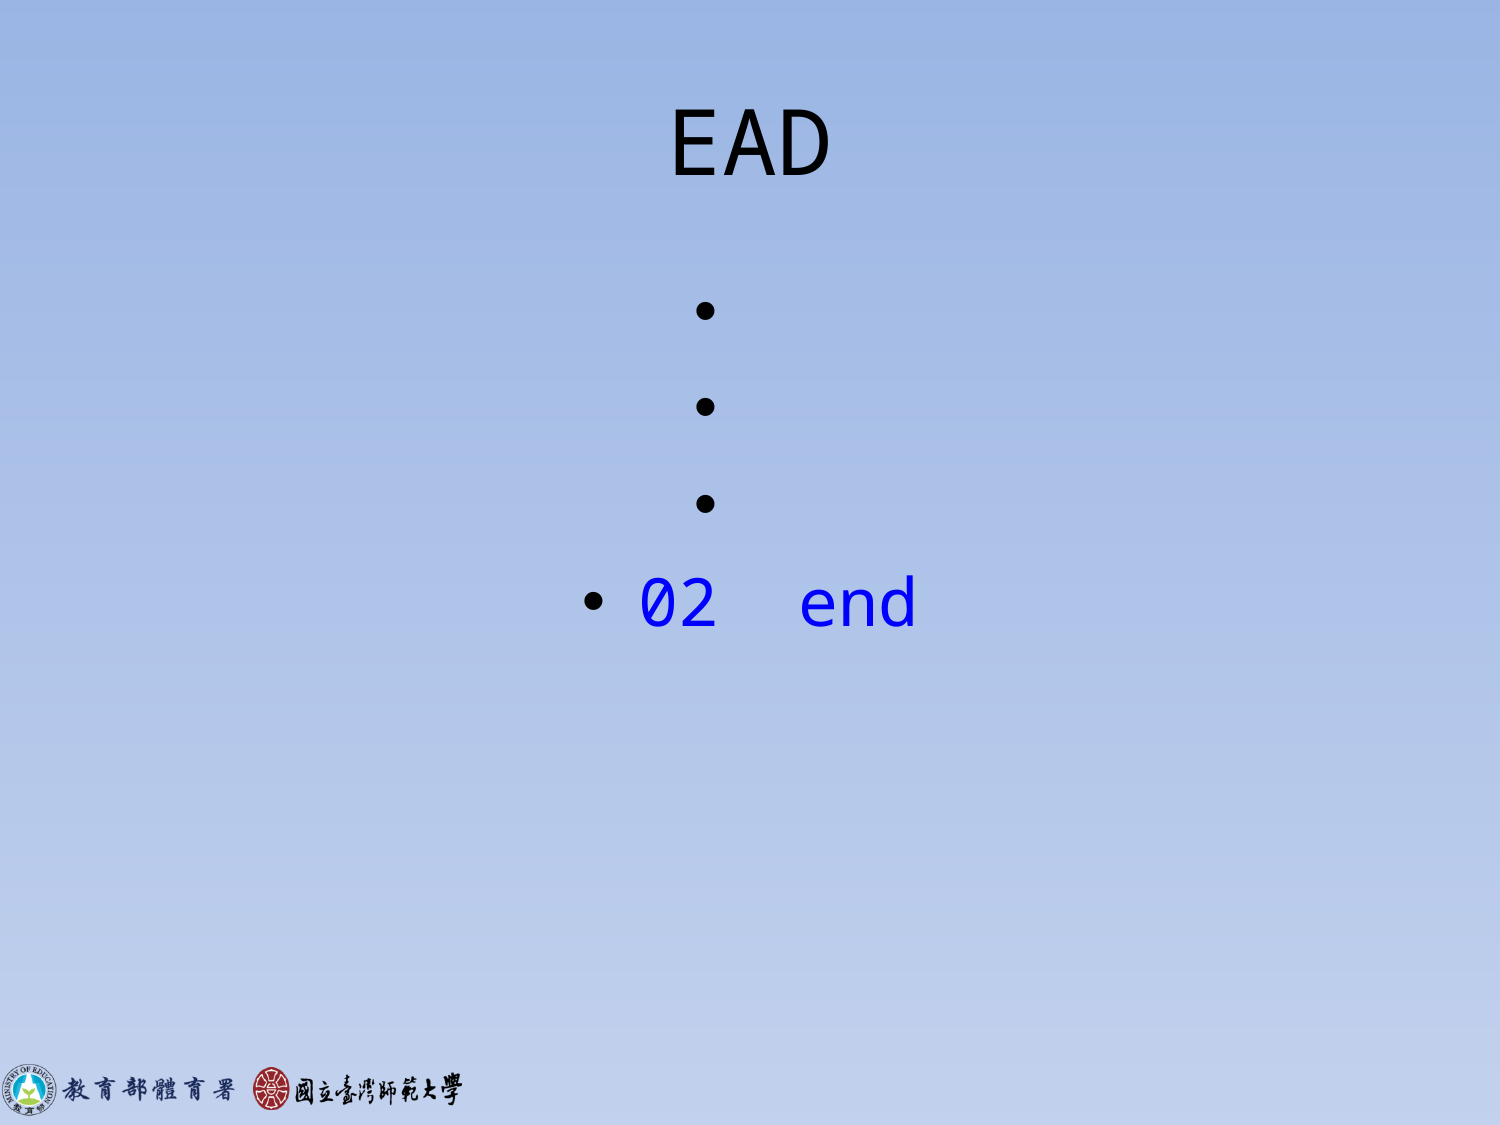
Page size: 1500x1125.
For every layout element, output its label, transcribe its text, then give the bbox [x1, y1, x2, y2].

title EAD [75, 45, 1426, 233]
list 02 end [75, 262, 1426, 1005]
